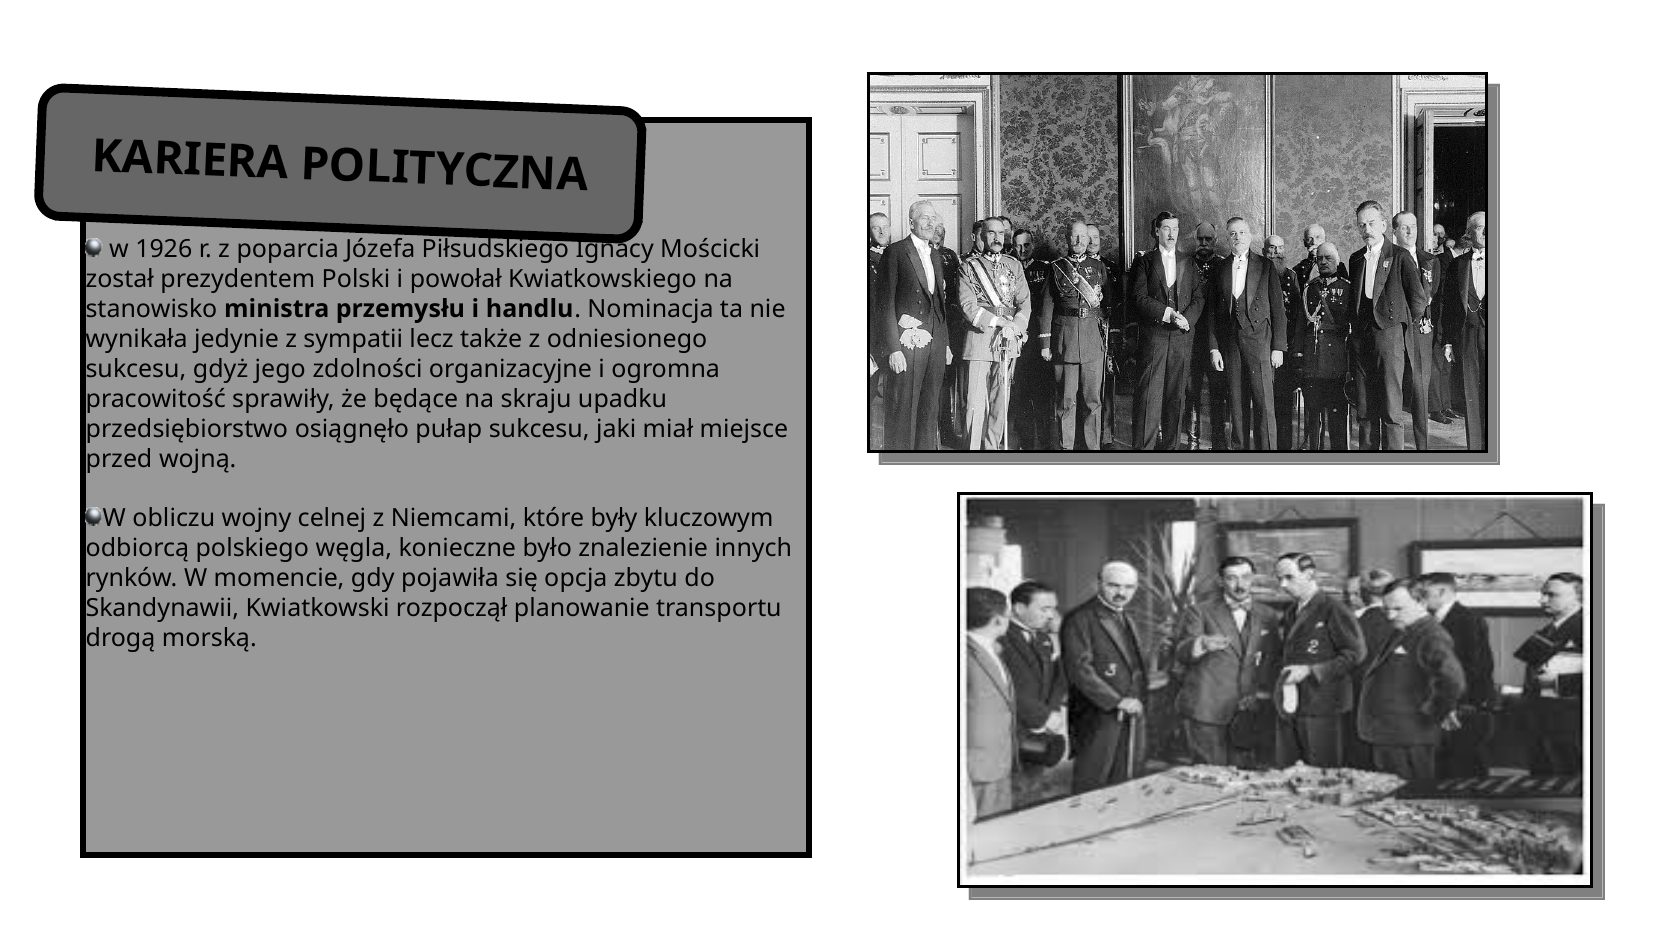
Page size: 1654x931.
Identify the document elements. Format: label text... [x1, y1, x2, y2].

picture [960, 495, 1591, 886]
text_box Kariera polityczna [38, 88, 642, 239]
picture [870, 75, 1486, 451]
list w 1926 r. z poparcia Józefa Piłsudskiego Ignacy Mościcki został prezydentem Polski i powołał Kwiatkowskiego na stanowisko ministra przemysłu i handlu. Nominacja ta nie wynikała jedynie z sympatii lecz także z odniesionego sukcesu, gdyż jego zdolności organizacyjne i ogromna pracowitość sprawiły, że będące na skraju upadku przedsiębiorstwo osiągnęło pułap sukcesu, jaki miał miejsce przed wojną. W obliczu wojny celnej z Niemcami, które były kluczowym odbiorcą polskiego węgla, konieczne było znalezienie innych rynków. W momencie, gdy pojawiła się opcja zbytu do Skandynawii, Kwiatkowski rozpoczął planowanie transportu drogą morską. [82, 120, 809, 856]
